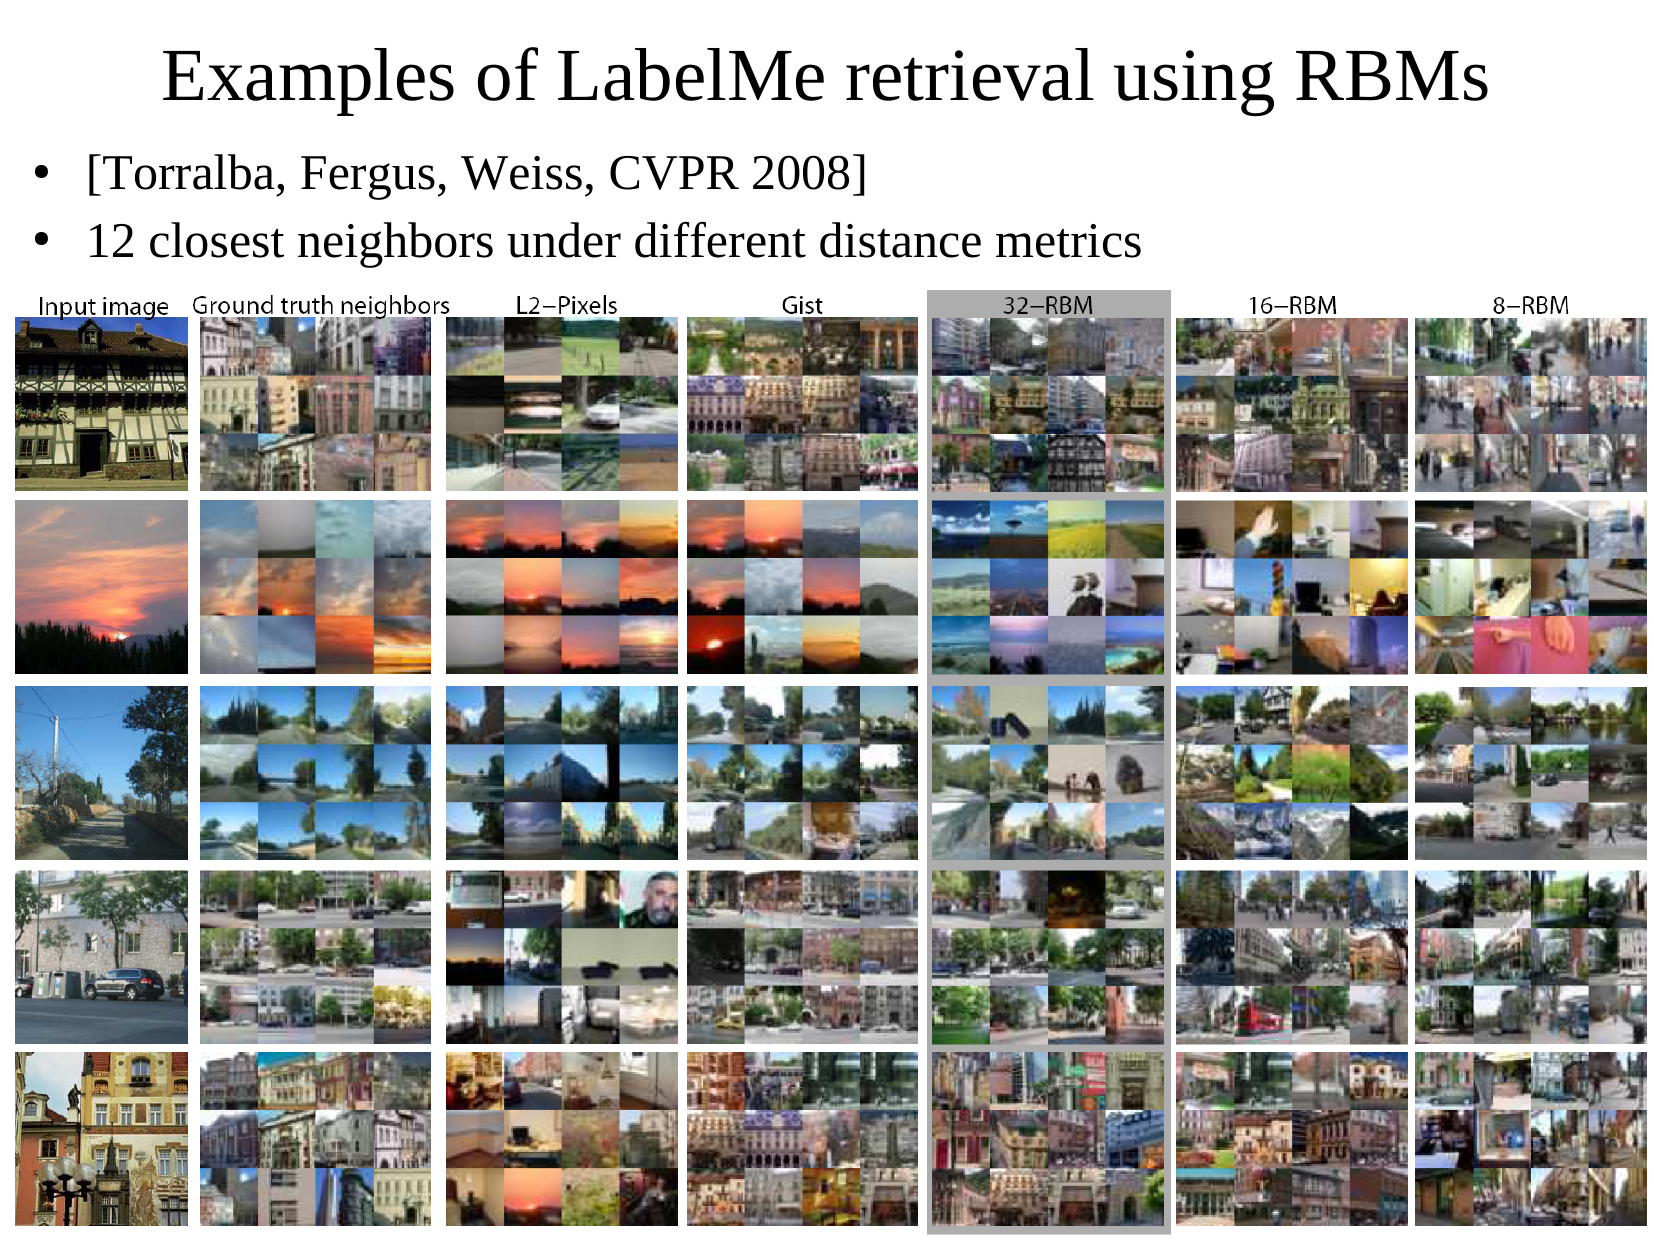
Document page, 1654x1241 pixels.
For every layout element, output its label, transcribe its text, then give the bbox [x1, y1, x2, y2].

list [Torralba, Fergus, Weiss, CVPR 2008] 12 closest neighbors under different distance metrics [0, 137, 1489, 288]
title Examples of LabelMe retrieval using RBMs [82, 18, 1571, 133]
picture [0, 288, 1654, 1241]
